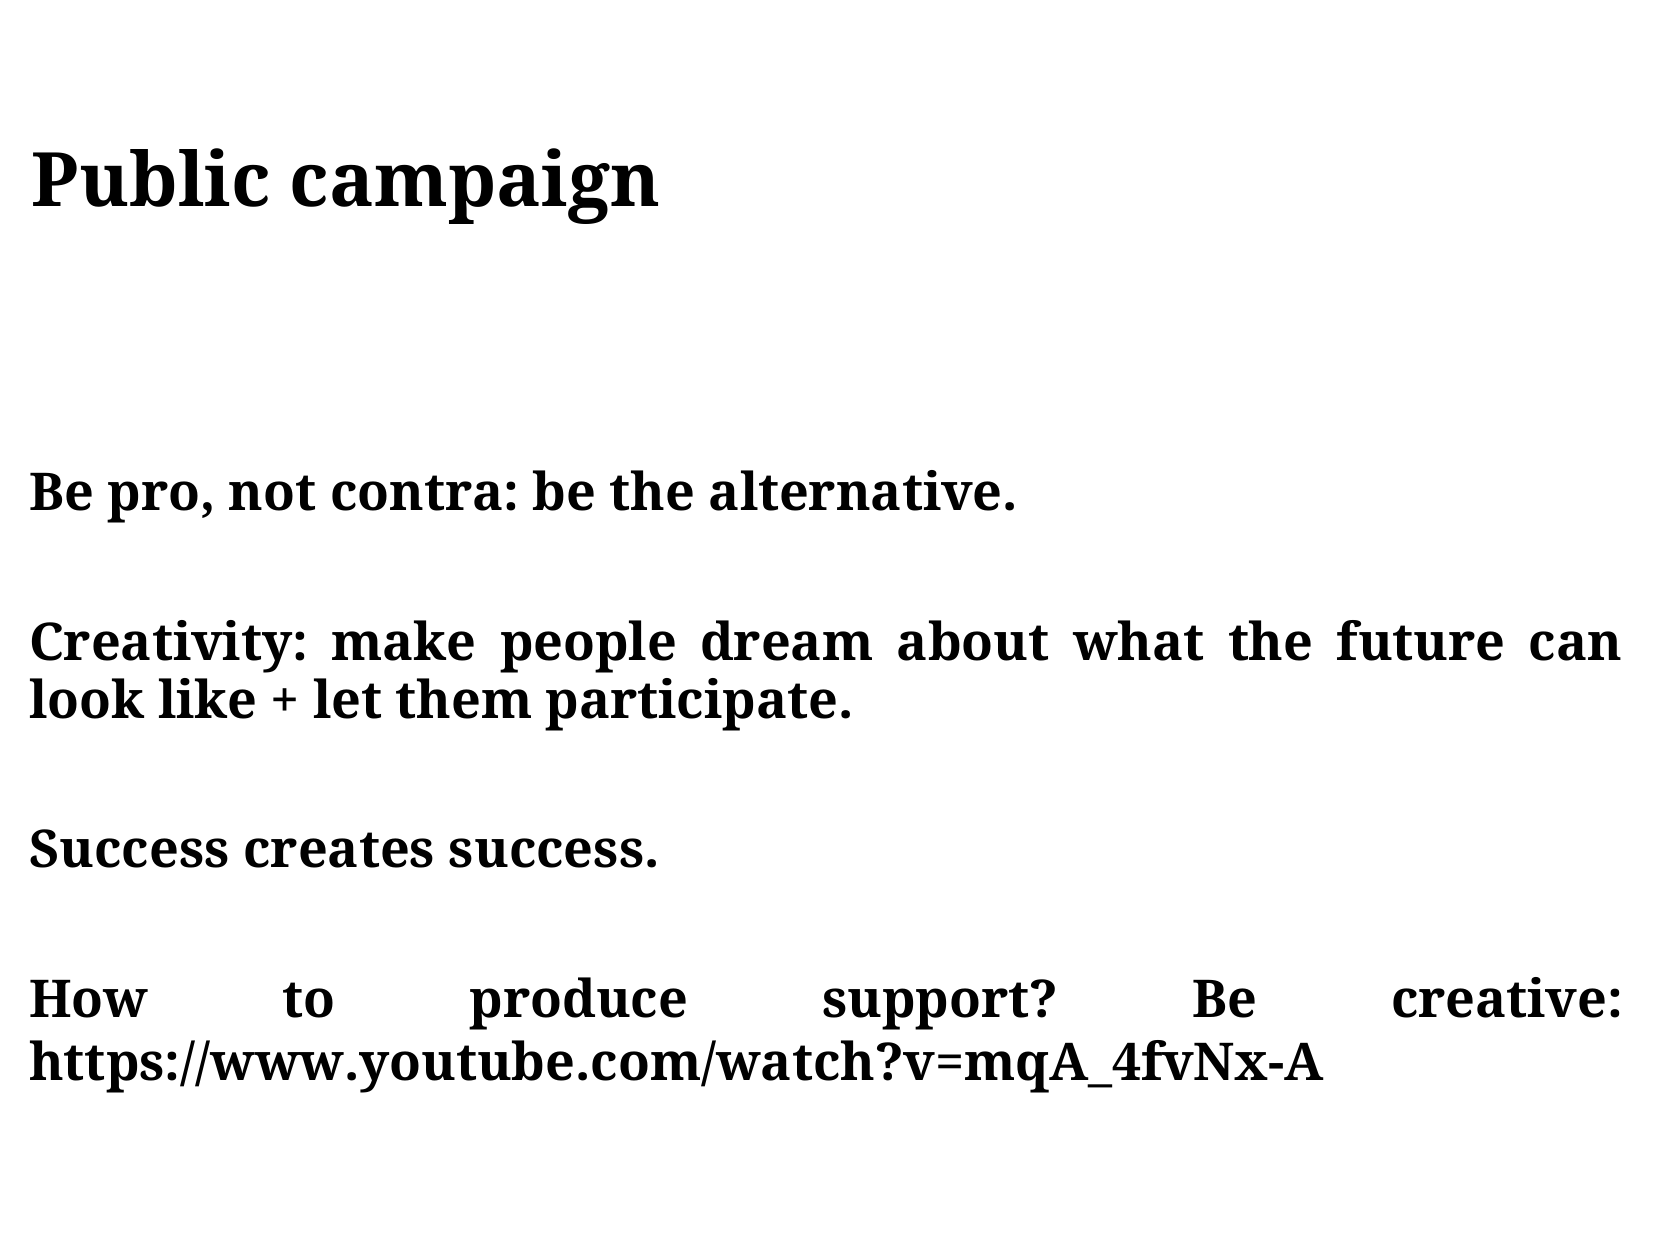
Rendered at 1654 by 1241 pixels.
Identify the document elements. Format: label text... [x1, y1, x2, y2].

text_box Public campaign Be pro, not contra: be the alternative. Creativity: make people dream about what the future can look like + let them participate. Success creates success. How to produce support? Be creative: https://www.youtube.com/watch?v=mqA_4fvNx-A [29, 318, 1625, 916]
title [30, 0, 1519, 208]
